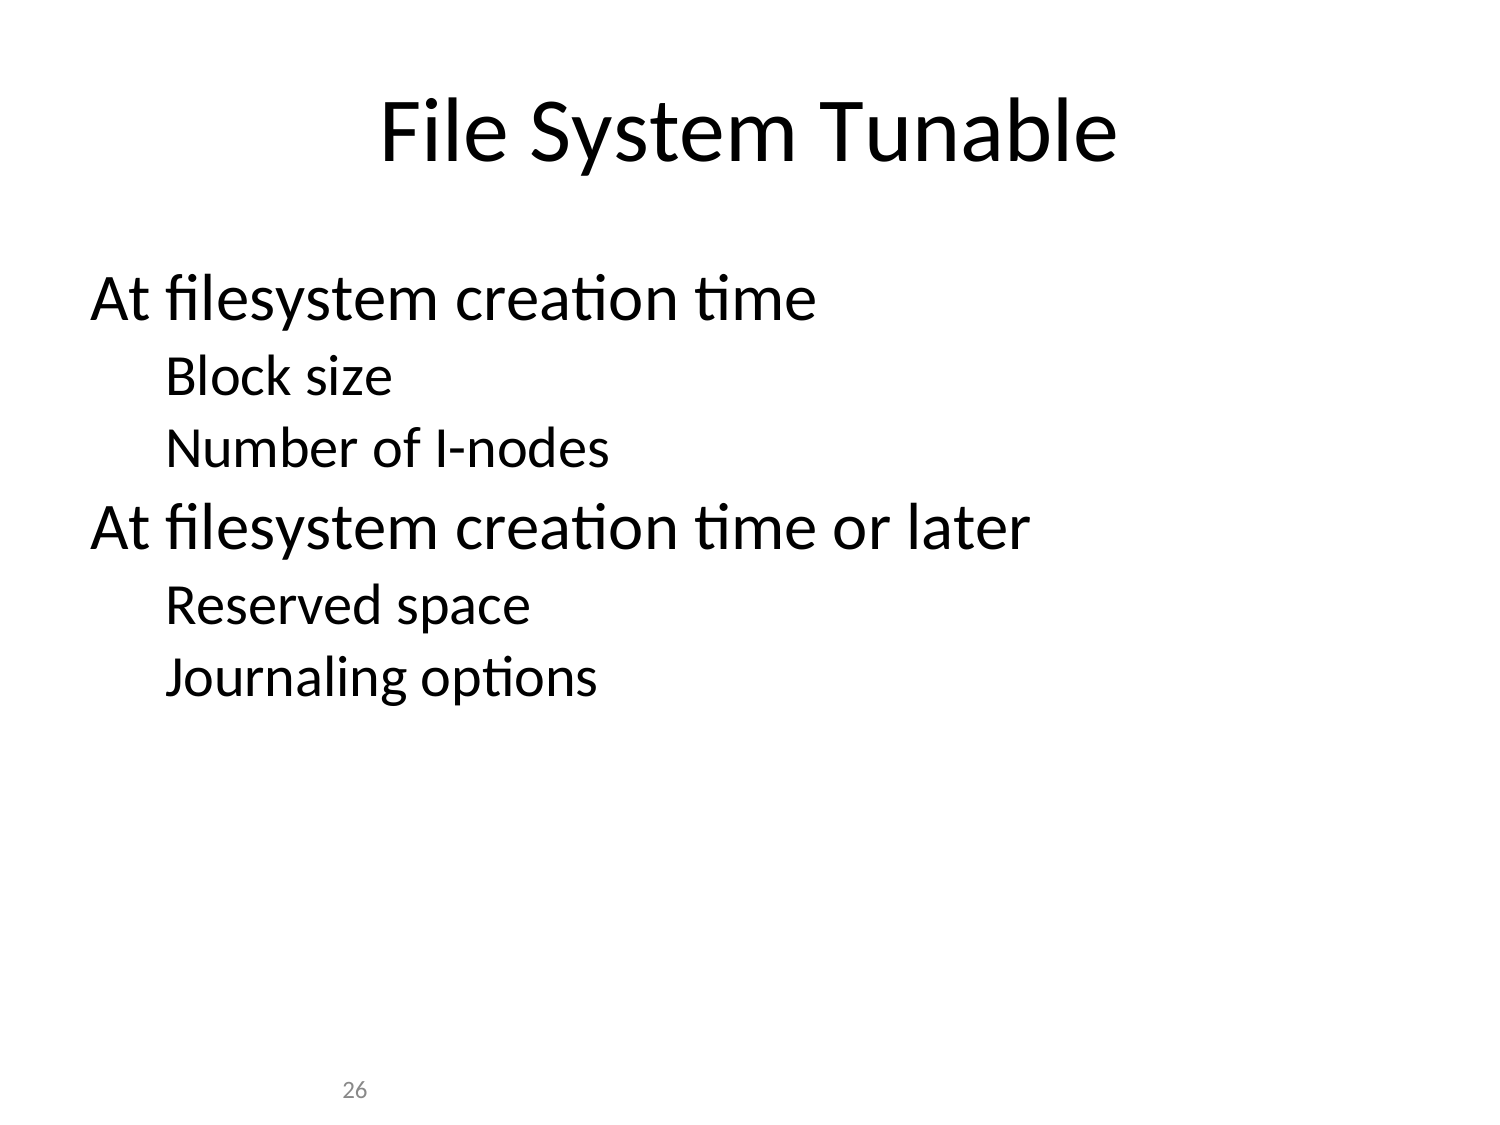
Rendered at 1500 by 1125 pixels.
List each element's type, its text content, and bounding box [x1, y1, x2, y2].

text_box At filesystem creation time Block size Number of I-nodes At filesystem creation time or later Reserved space Journaling options [75, 262, 1426, 1005]
text_box File System Tunable [75, 45, 1426, 233]
text_box <number> [327, 1074, 1207, 1111]
